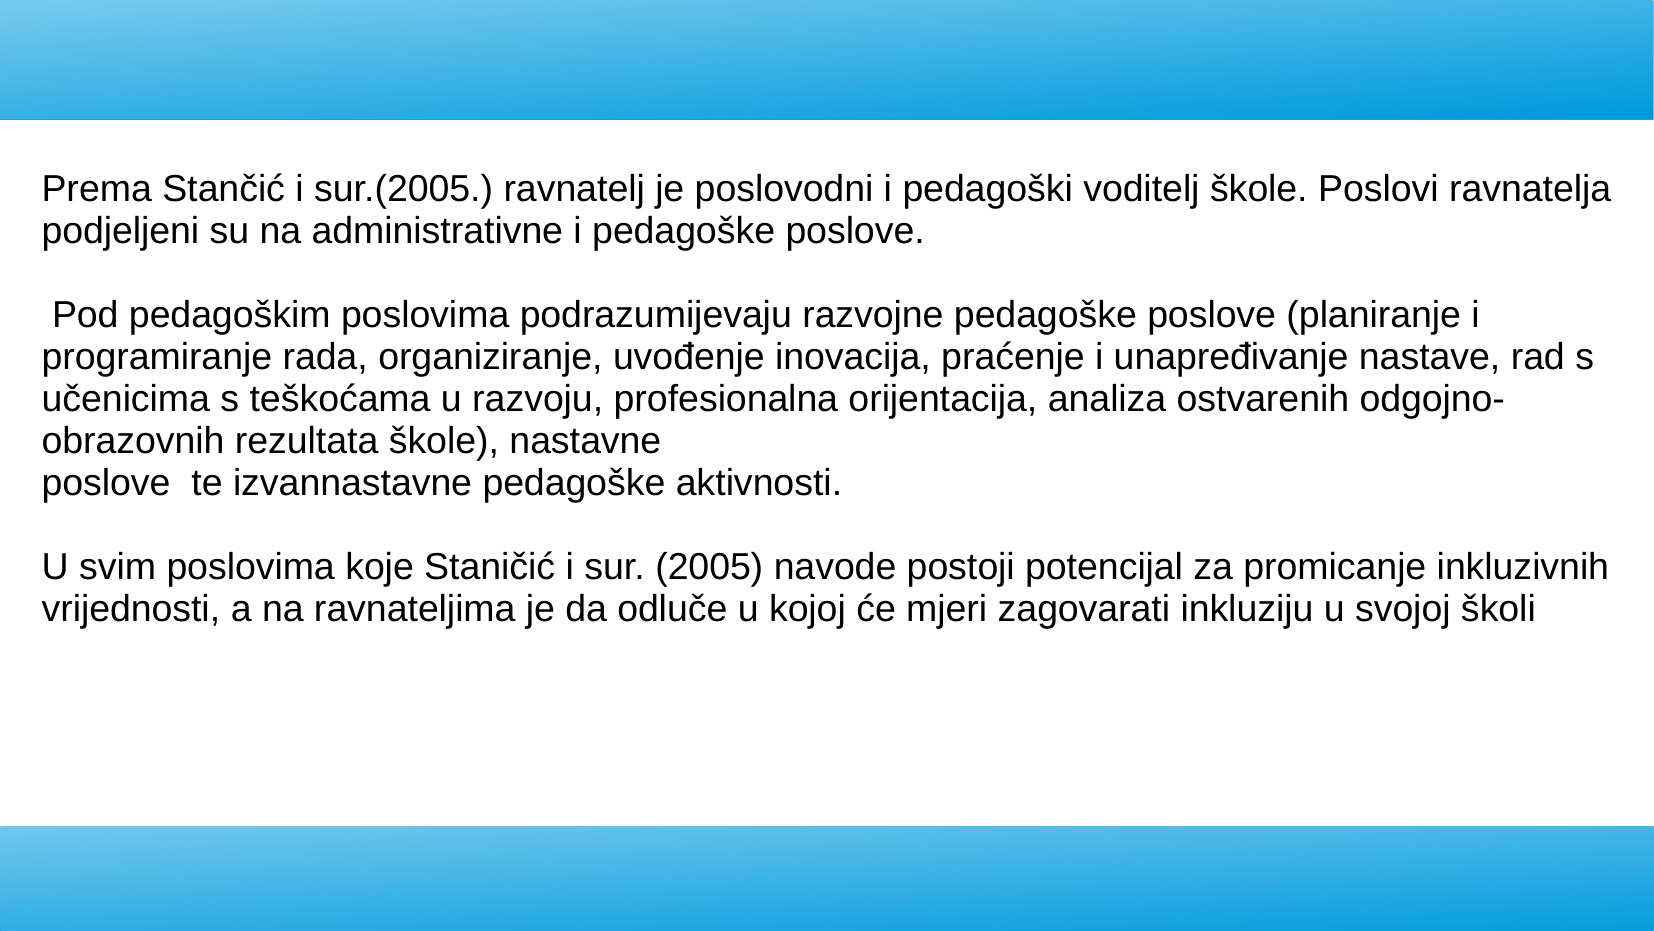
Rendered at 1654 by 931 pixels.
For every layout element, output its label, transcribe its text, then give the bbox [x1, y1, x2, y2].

text_box Prema Stančić i sur.(2005.) ravnatelj je poslovodni i pedagoški voditelj škole. Poslovi ravnatelja podjeljeni su na administrativne i pedagoške poslove. Pod pedagoškim poslovima podrazumijevaju razvojne pedagoške poslove (planiranje i programiranje rada, organiziranje, uvođenje inovacija, praćenje i unapređivanje nastave, rad s učenicima s teškoćama u razvoju, profesionalna orijentacija, analiza ostvarenih odgojno-obrazovnih rezultata škole), nastavne poslove te izvannastavne pedagoške aktivnosti. U svim poslovima koje Staničić i sur. (2005) navode postoji potencijal za promicanje inkluzivnih vrijednosti, a na ravnateljima je da odluče u kojoj će mjeri zagovarati inkluziju u svojoj školi [26, 159, 1654, 721]
